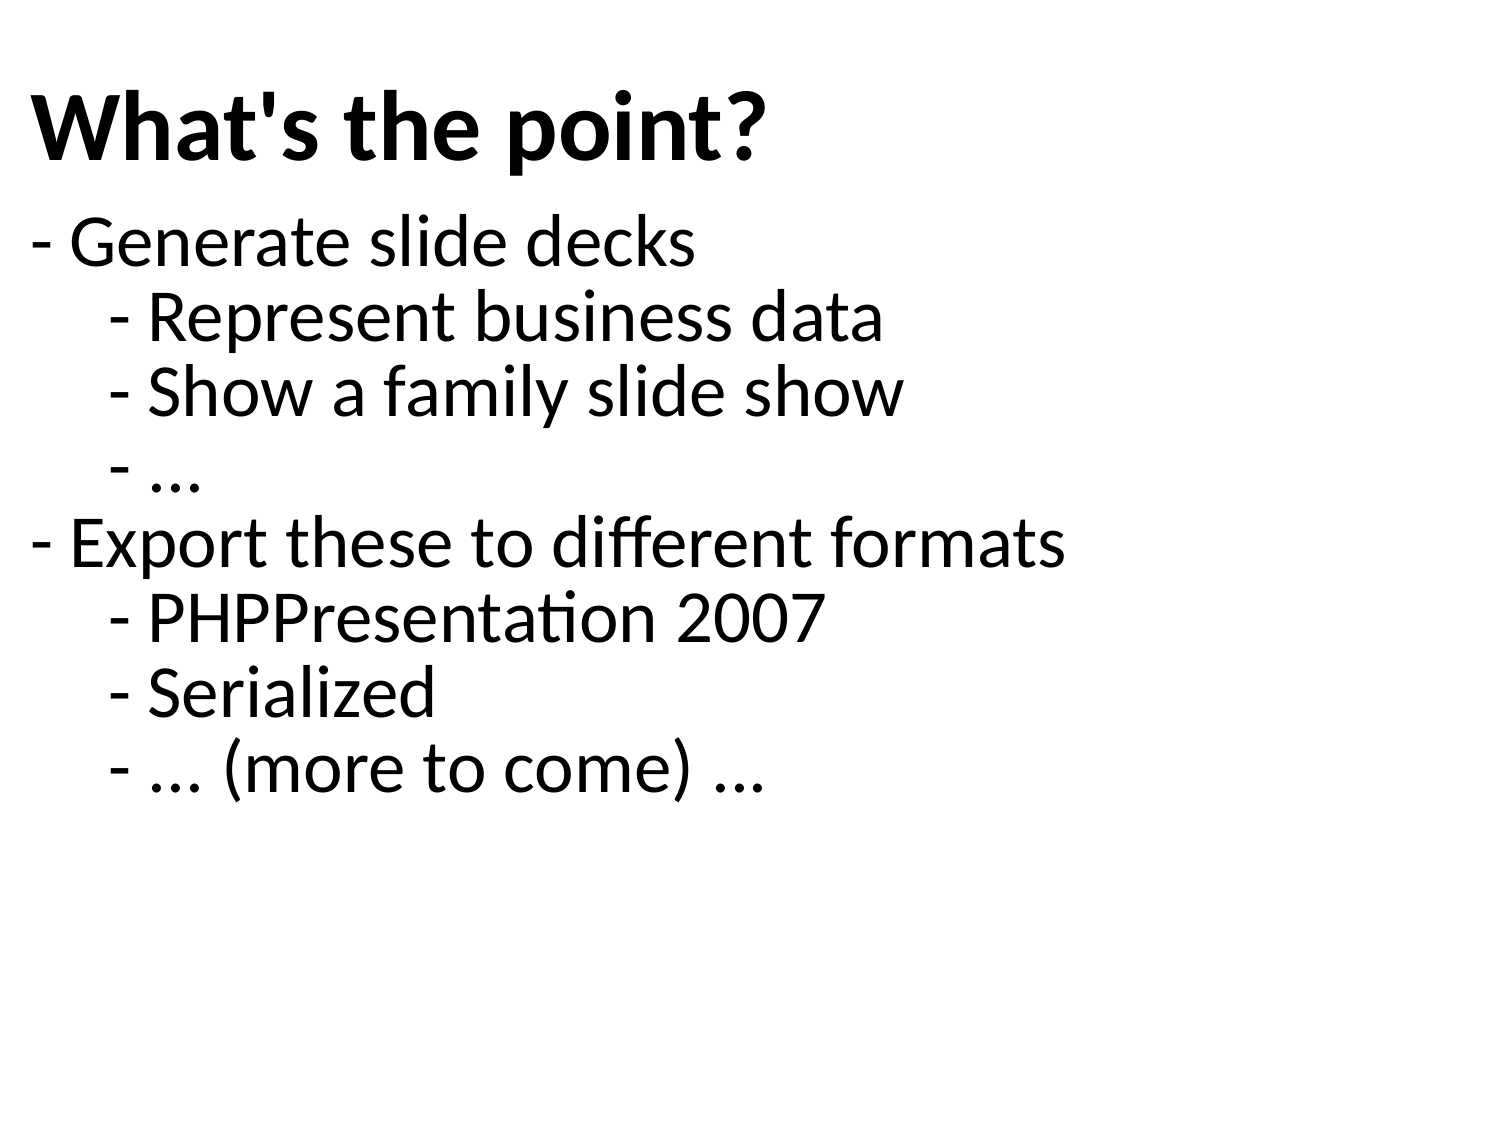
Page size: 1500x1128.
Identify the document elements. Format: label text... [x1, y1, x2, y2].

text_box Generate slide decks Represent business data Show a family slide show ... Export these to different formats PHPPresentation 2007 Serialized ... (more to come) ... [15, 203, 1469, 1128]
text_box What's the point? [15, 78, 1469, 203]
